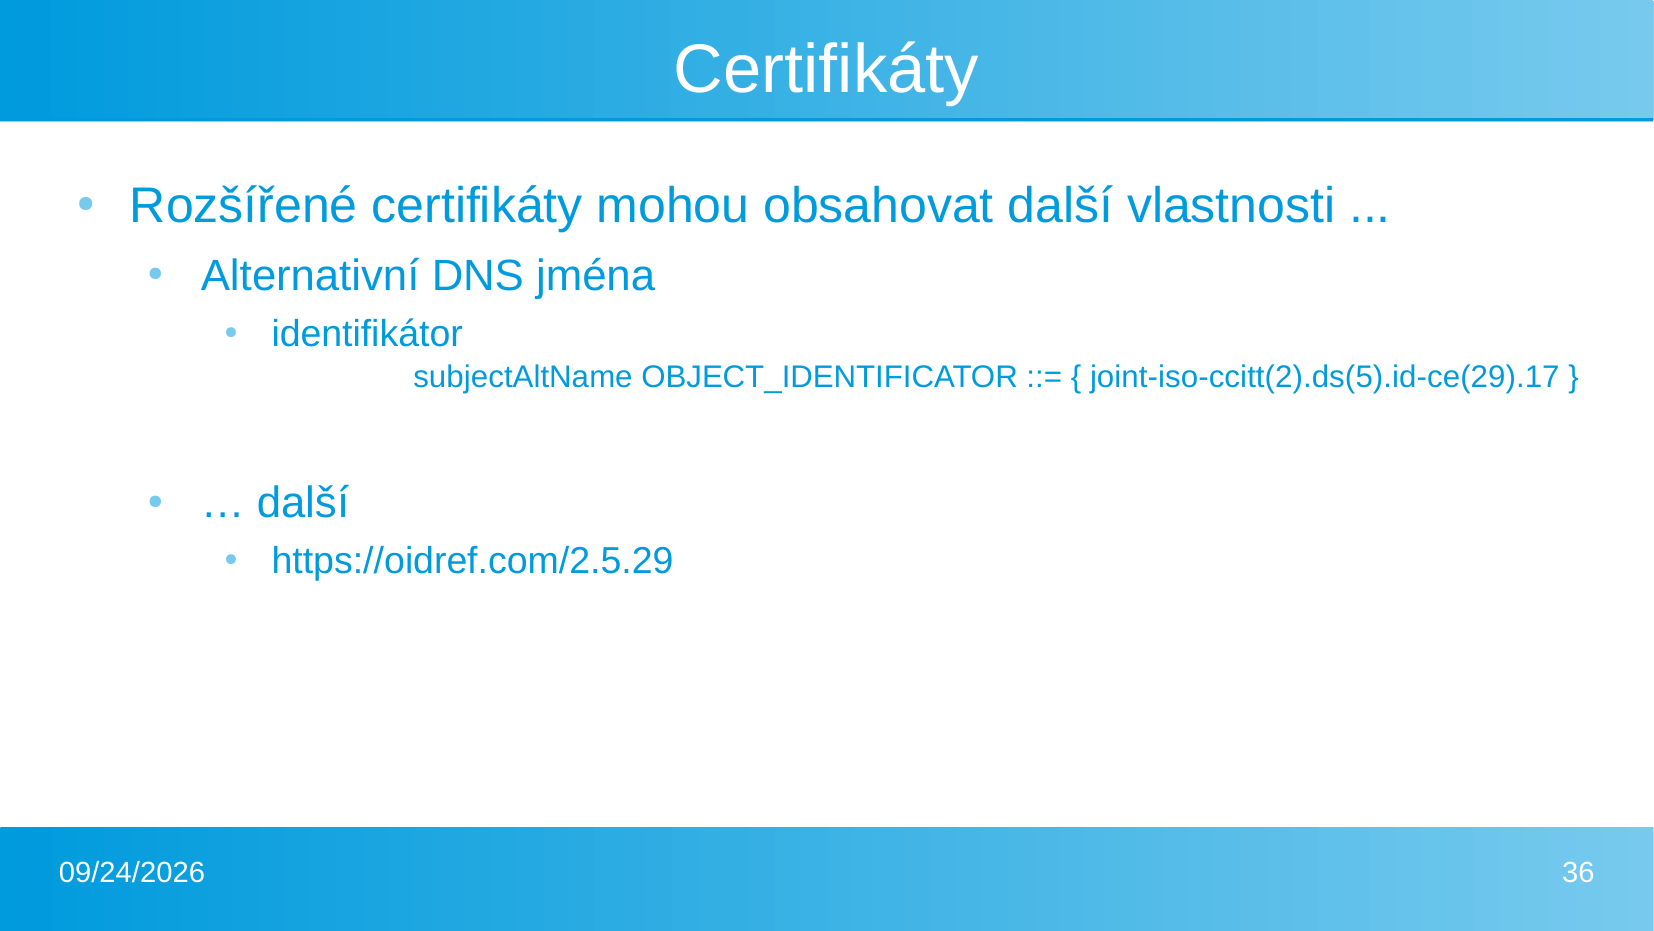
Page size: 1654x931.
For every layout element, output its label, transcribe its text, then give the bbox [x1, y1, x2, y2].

list Rozšířené certifikáty mohou obsahovat další vlastnosti ... Alternativní DNS jména identifikátor subjectAltName OBJECT_IDENTIFICATOR ::= { joint-iso-ccitt(2).ds(5).id-ce(29).17 } … další https://oidref.com/2.5.29 [59, 177, 1595, 768]
title Certifikáty [59, 29, 1595, 108]
